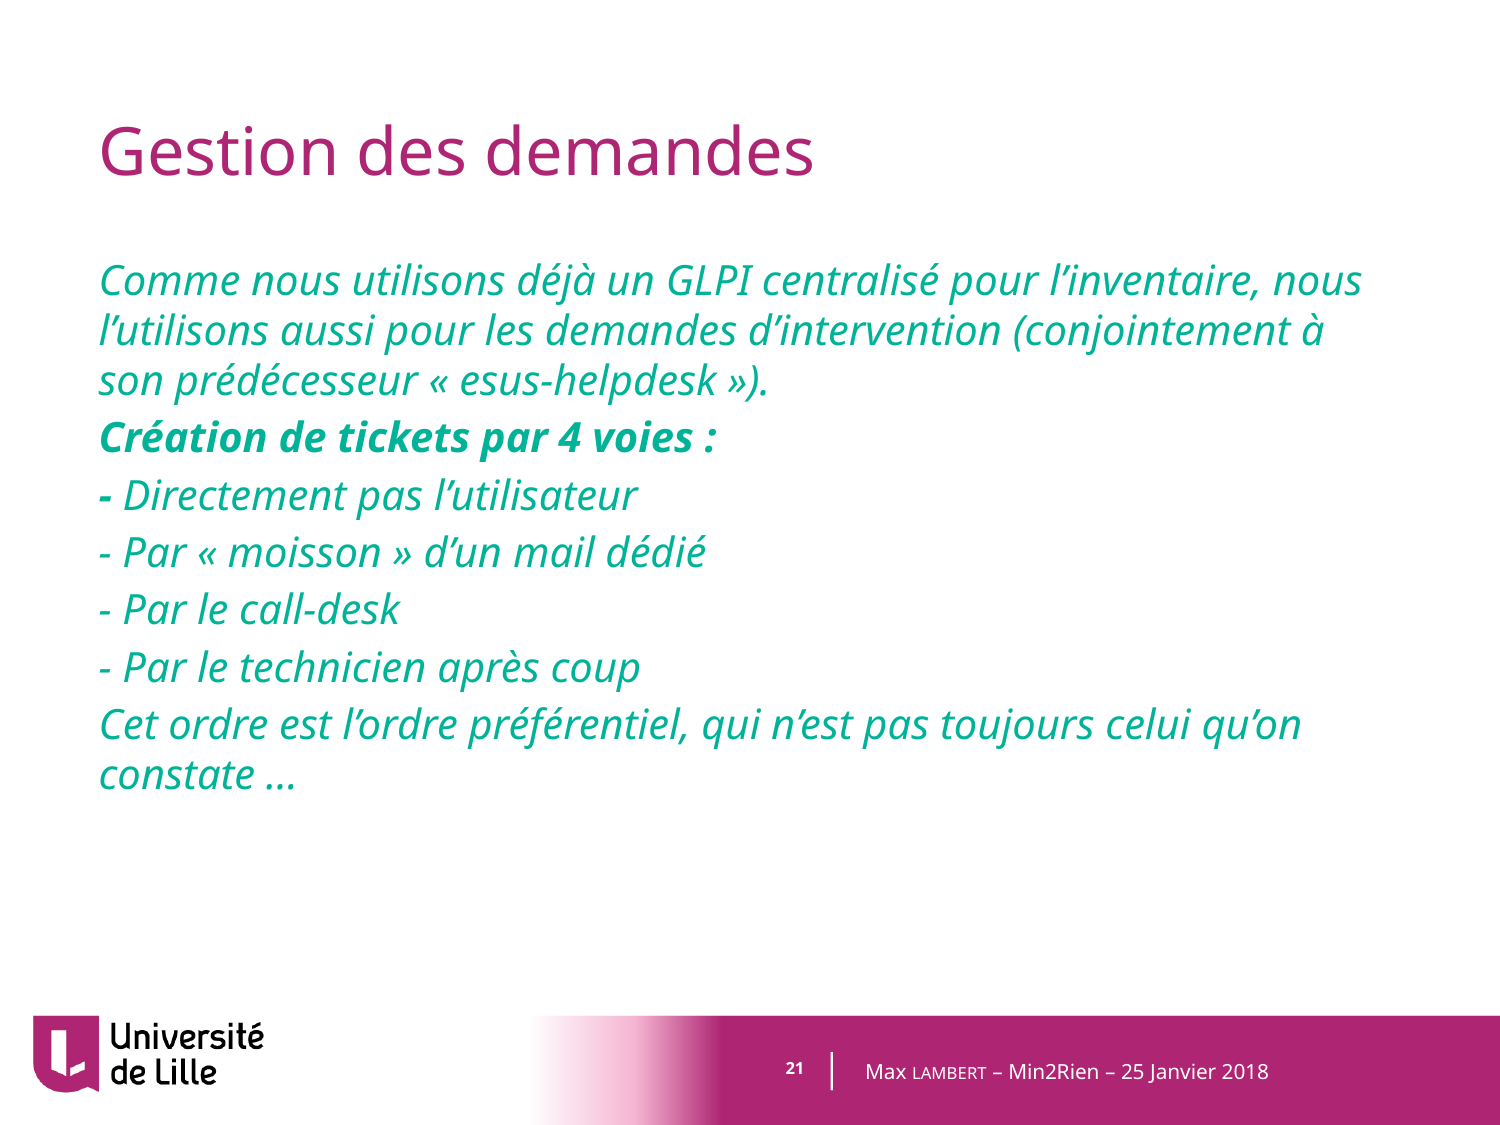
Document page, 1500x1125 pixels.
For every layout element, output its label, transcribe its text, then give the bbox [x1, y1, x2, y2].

picture [0, 0, 1500, 1125]
list Gestion des demandes Comme nous utilisons déjà un GLPI centralisé pour l’inventaire, nous l’utilisons aussi pour les demandes d’intervention (conjointement à son prédécesseur « esus-helpdesk »). Création de tickets par 4 voies : - Directement pas l’utilisateur - Par « moisson » d’un mail dédié - Par le call-desk - Par le technicien après coup Cet ordre est l’ordre préférentiel, qui n’est pas toujours celui qu’on constate ... [98, 108, 1401, 911]
